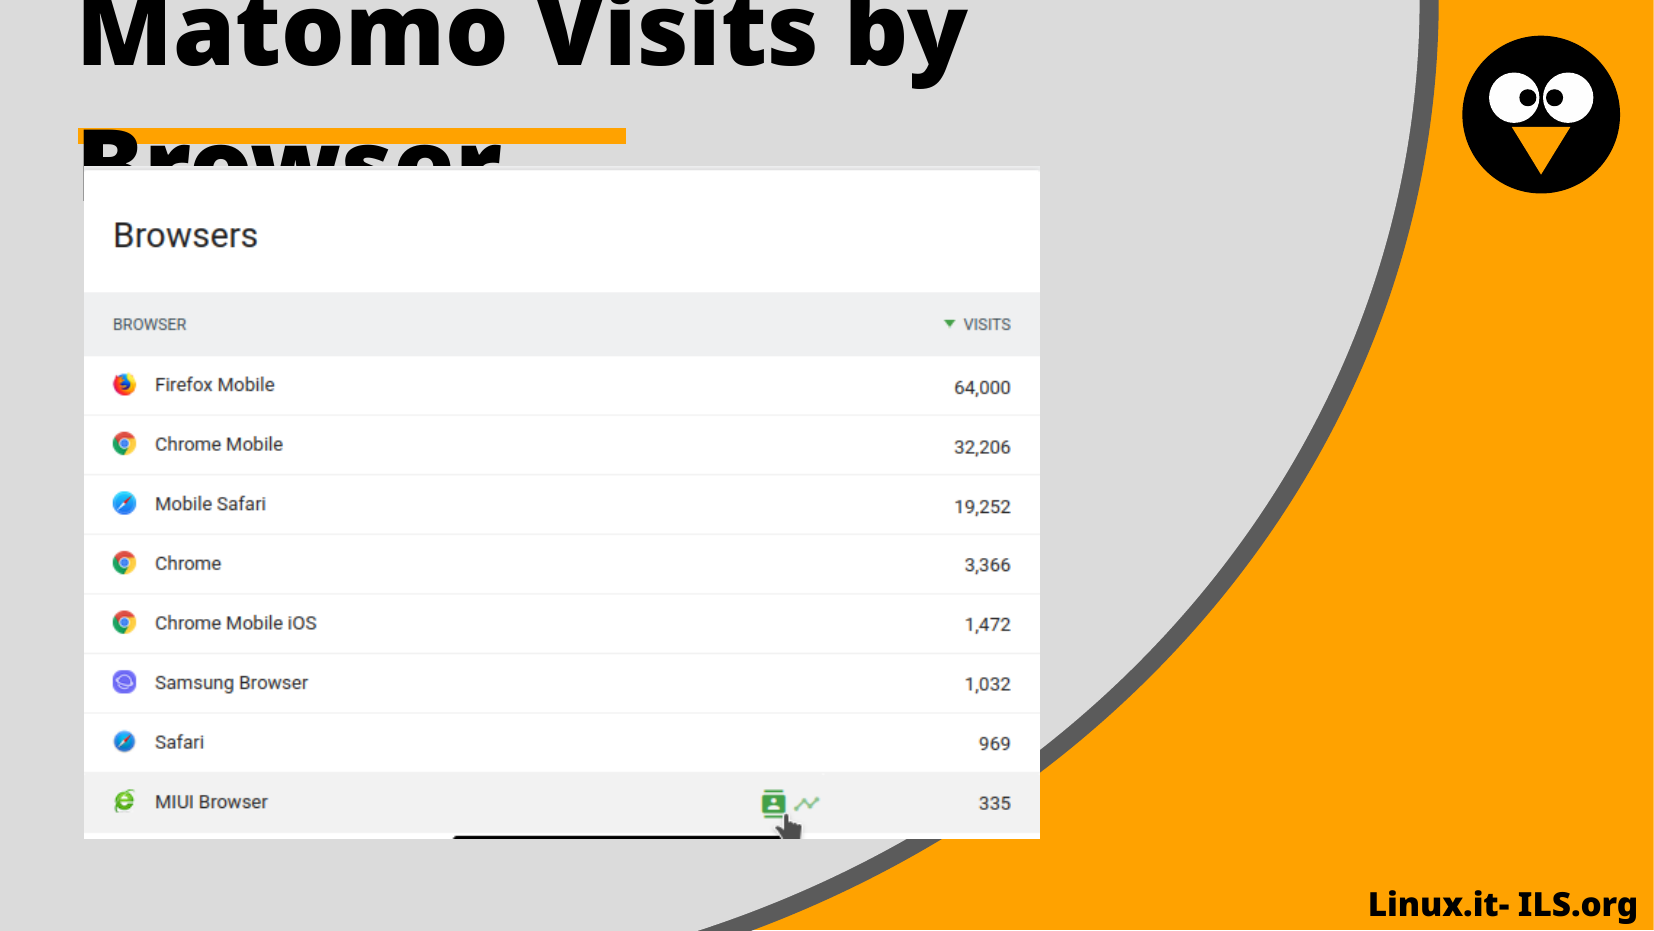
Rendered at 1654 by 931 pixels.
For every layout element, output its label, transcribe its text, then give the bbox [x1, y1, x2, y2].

text_box Linux.it- ILS.org [1346, 874, 1654, 927]
picture [84, 166, 1040, 839]
title Matomo Visits by Browser [76, 0, 1347, 209]
